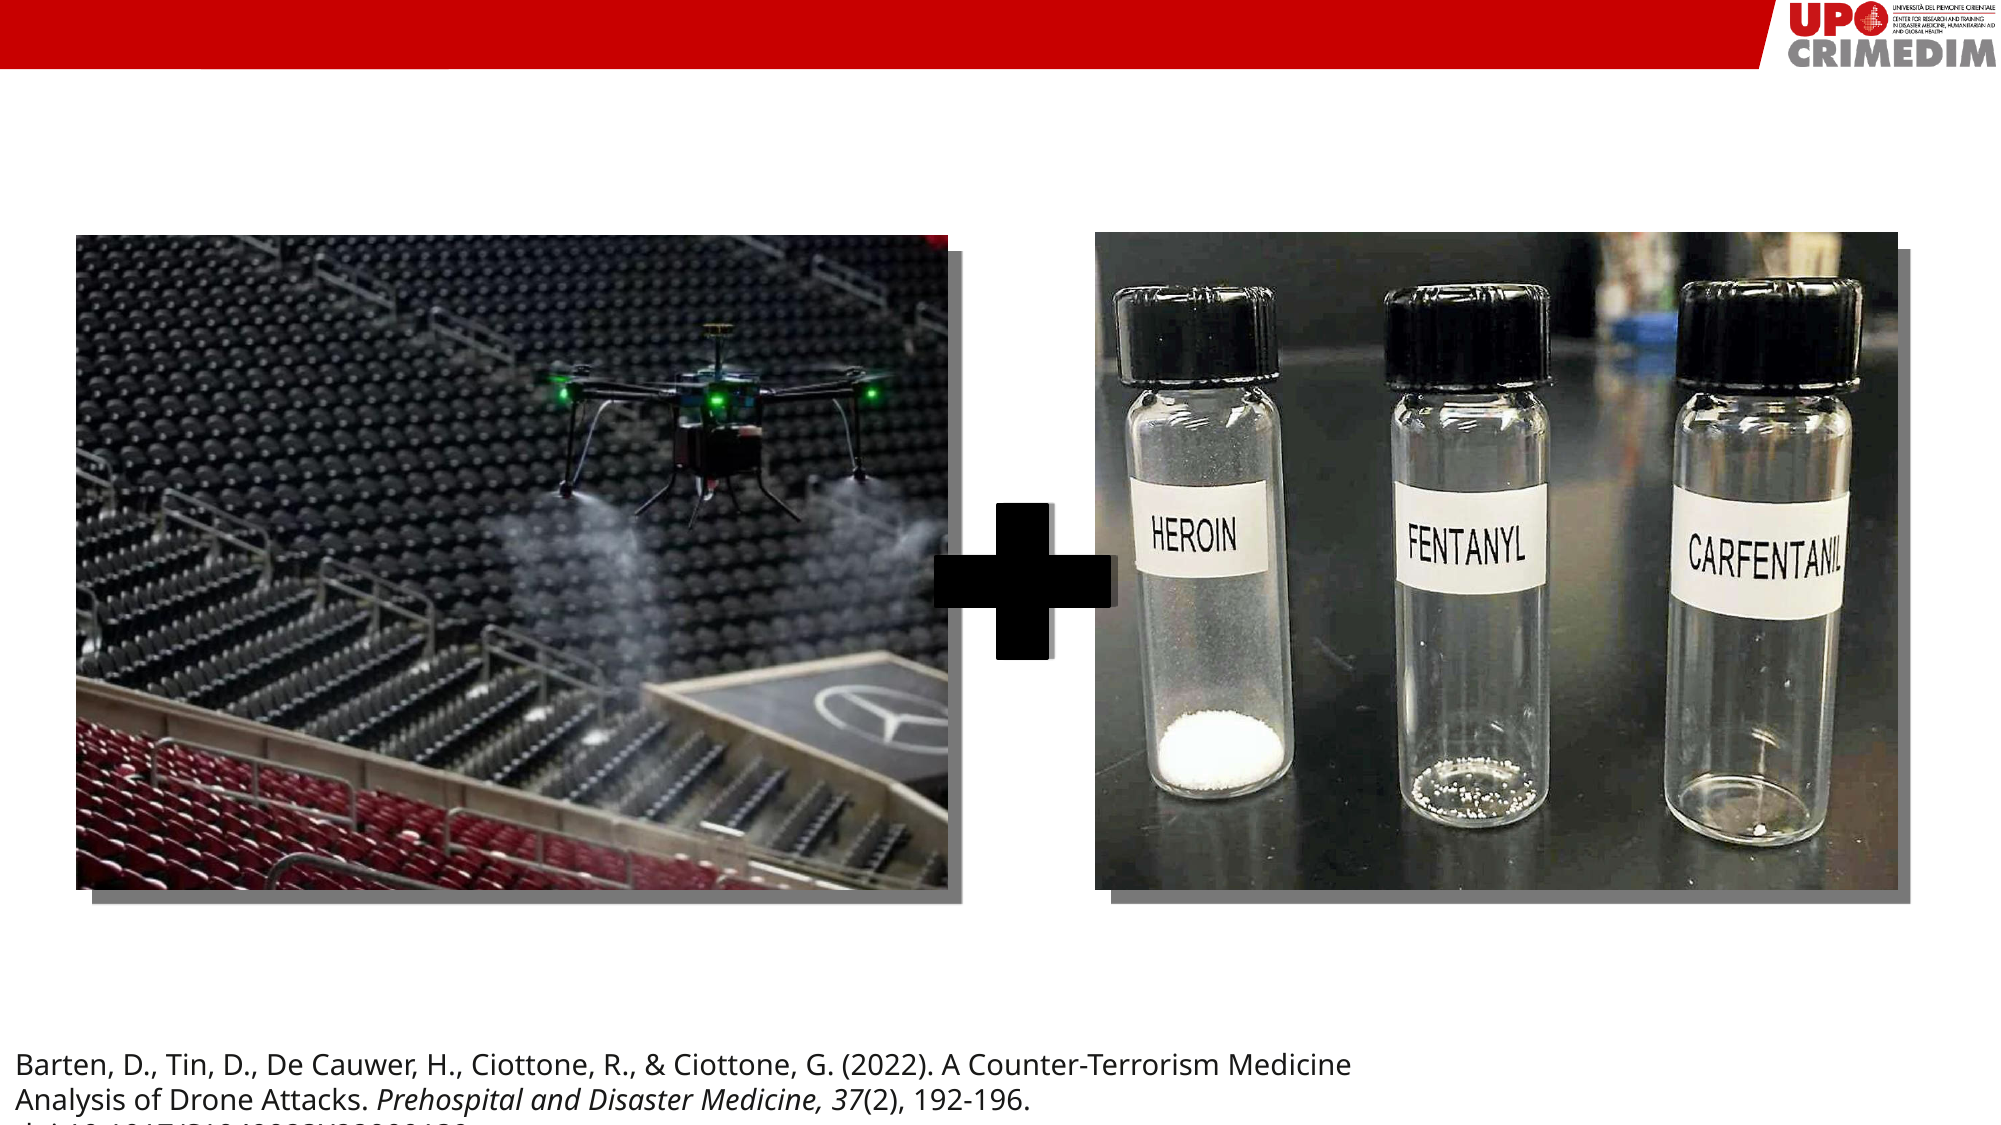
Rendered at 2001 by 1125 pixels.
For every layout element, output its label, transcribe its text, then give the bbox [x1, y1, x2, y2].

picture [76, 235, 948, 890]
picture [1788, 1, 1996, 67]
text_box Barten, D., Tin, D., De Cauwer, H., Ciottone, R., & Ciottone, G. (2022). A Counter-Terrorism Medicine Analysis of Drone Attacks. Prehospital and Disaster Medicine, 37(2), 192-196. doi:10.1017/S1049023X22000139 [0, 1039, 1399, 1125]
text_box [935, 504, 1109, 659]
picture [1095, 232, 1898, 890]
